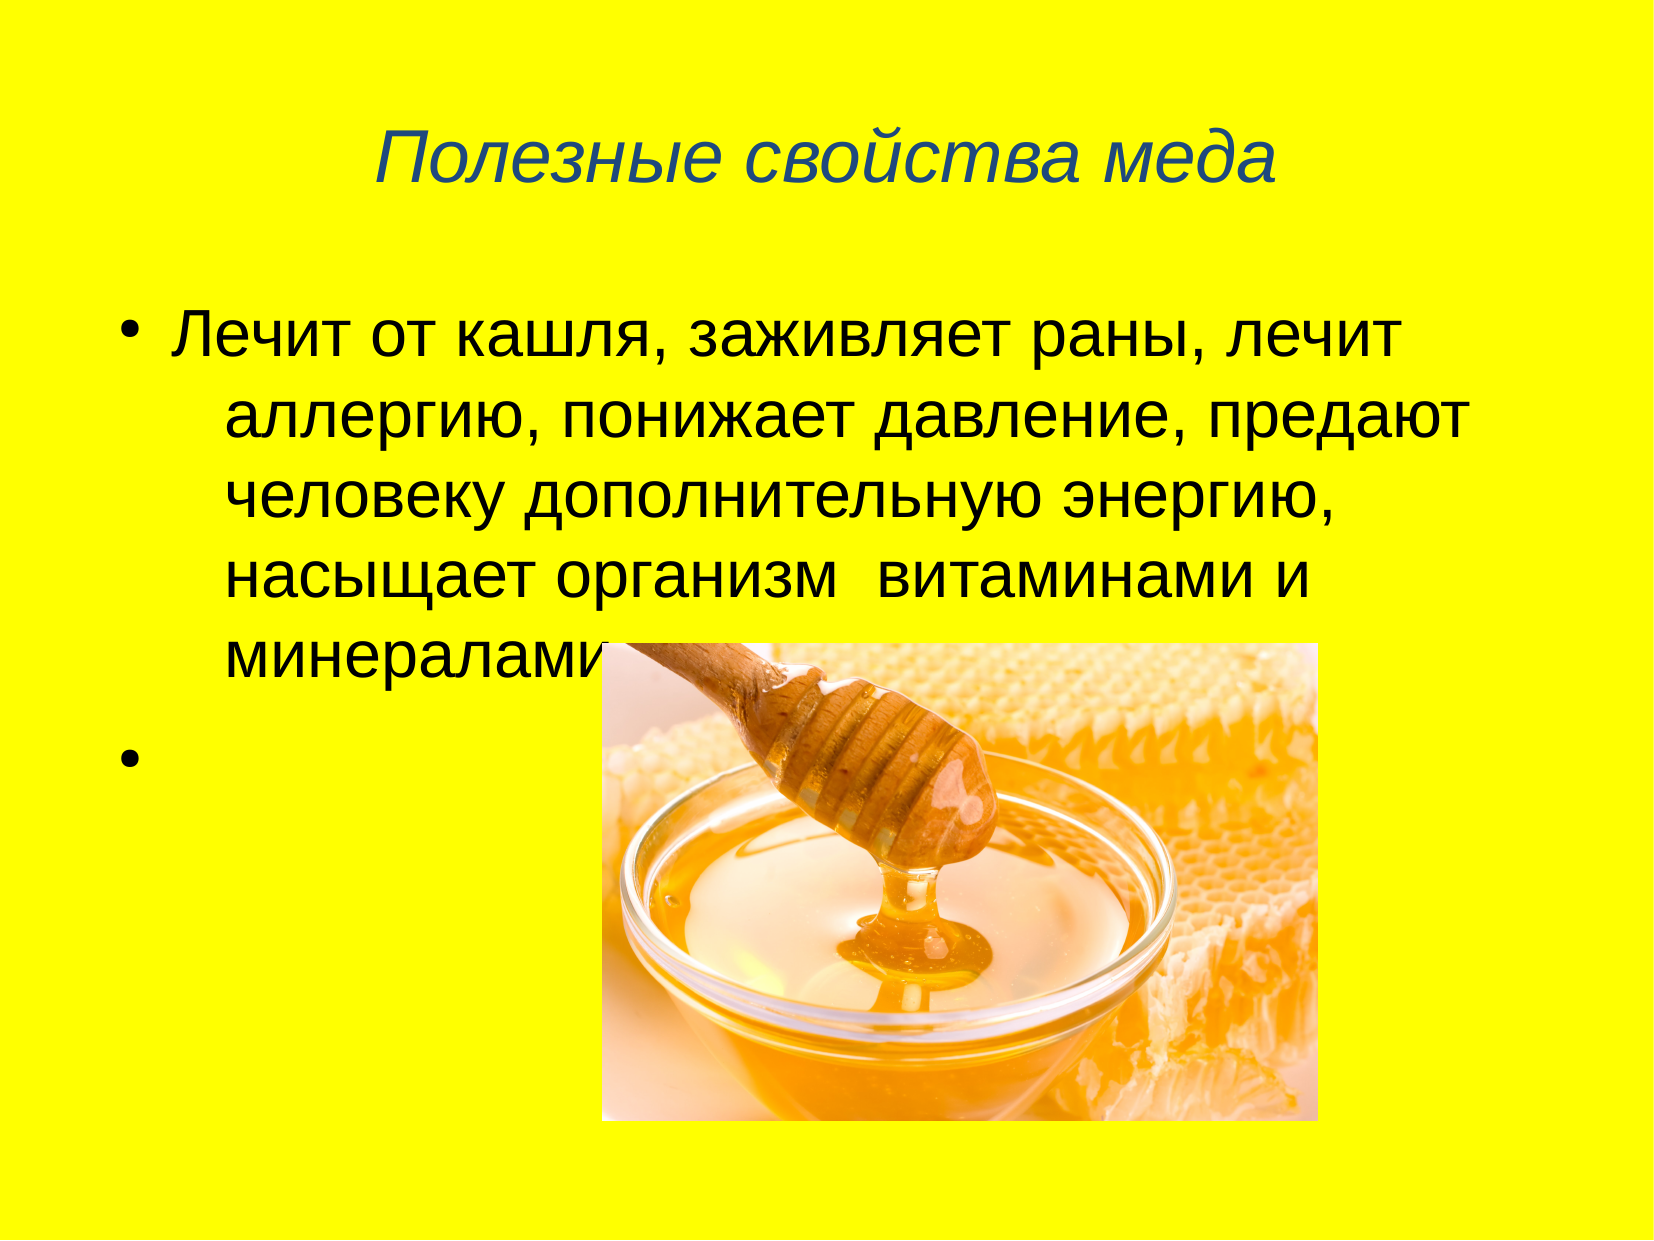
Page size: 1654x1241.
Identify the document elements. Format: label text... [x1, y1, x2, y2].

picture [602, 643, 1318, 1121]
list Лечит от кашля, заживляет раны, лечит аллергию, понижает давление, предают человеку дополнительную энергию, насыщает организм витаминами и минералами [82, 290, 1571, 1109]
title Полезные свойства меда [82, 49, 1571, 257]
